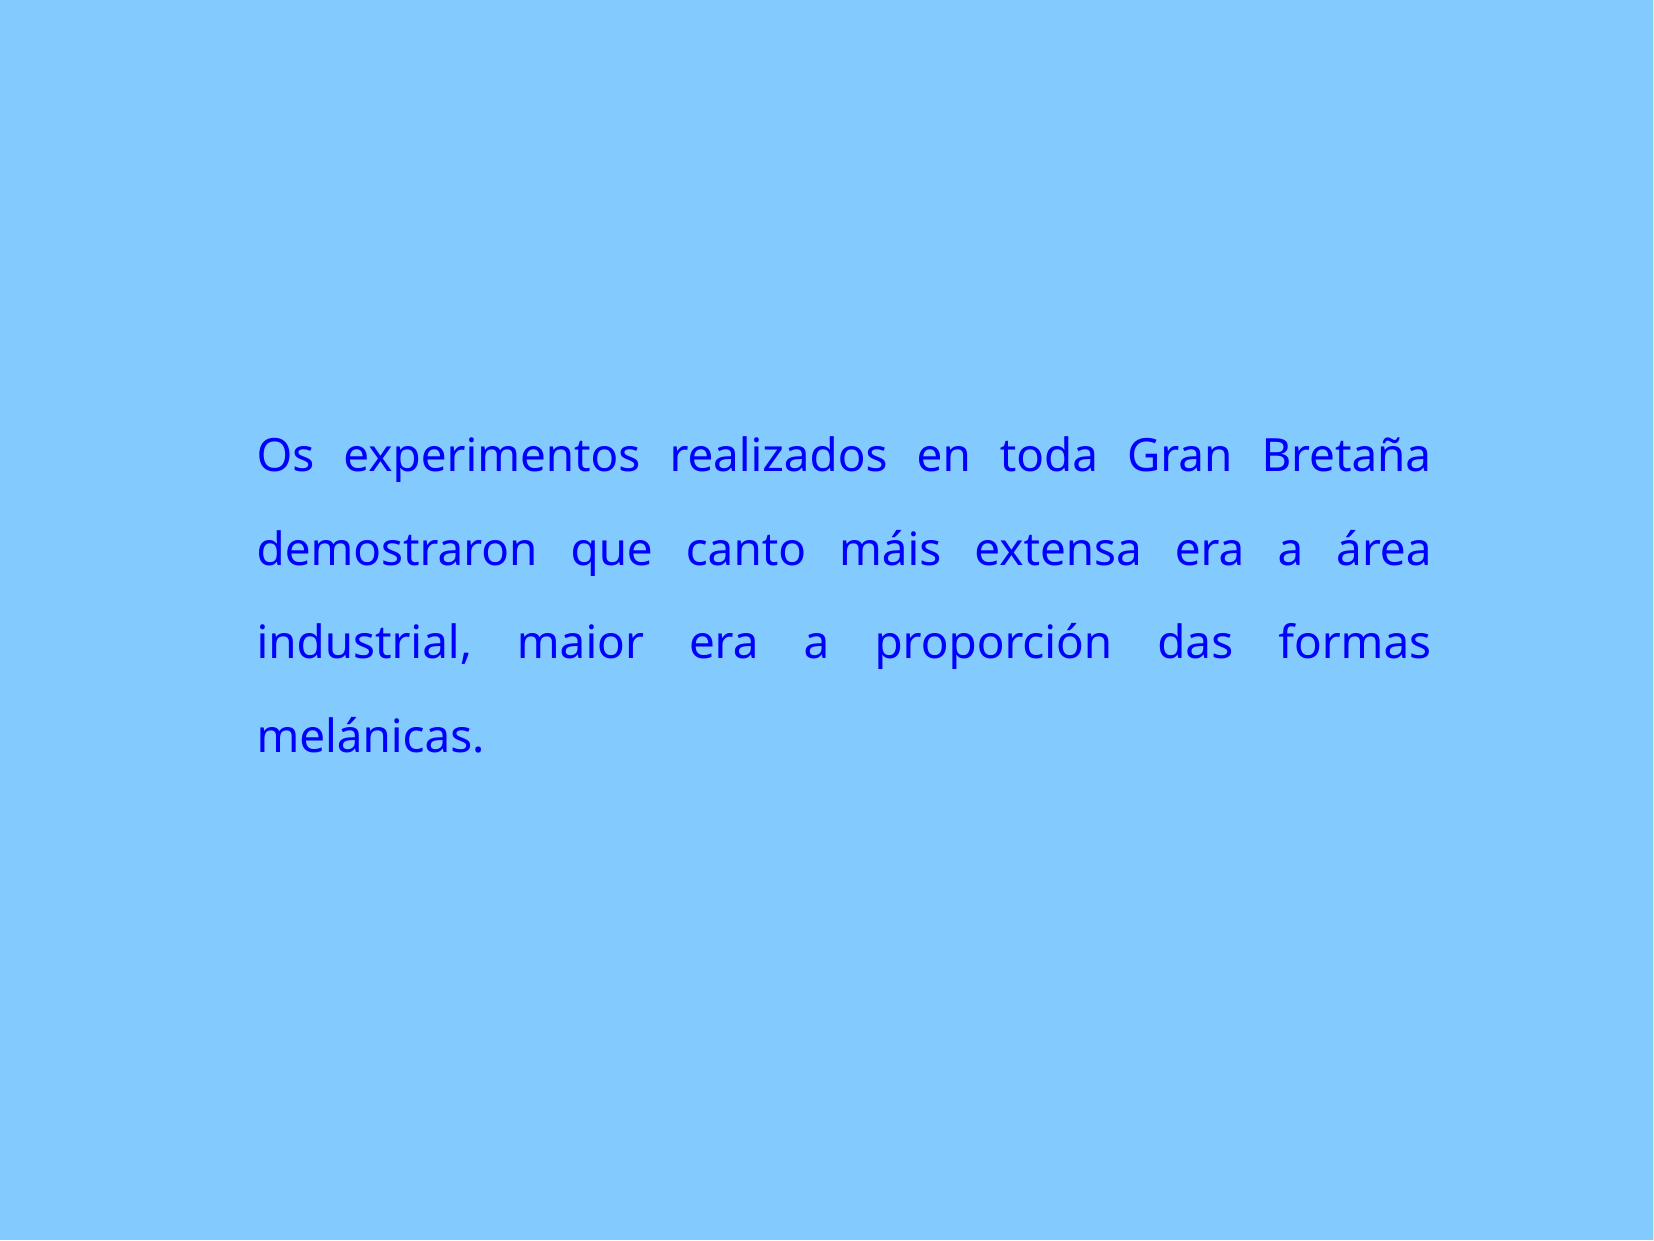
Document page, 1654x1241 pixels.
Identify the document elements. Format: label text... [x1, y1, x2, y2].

text_box Os experimentos realizados en toda Gran Bretaña demostraron que canto máis extensa era a área industrial, maior era a proporción das formas melánicas. [241, 383, 1447, 867]
